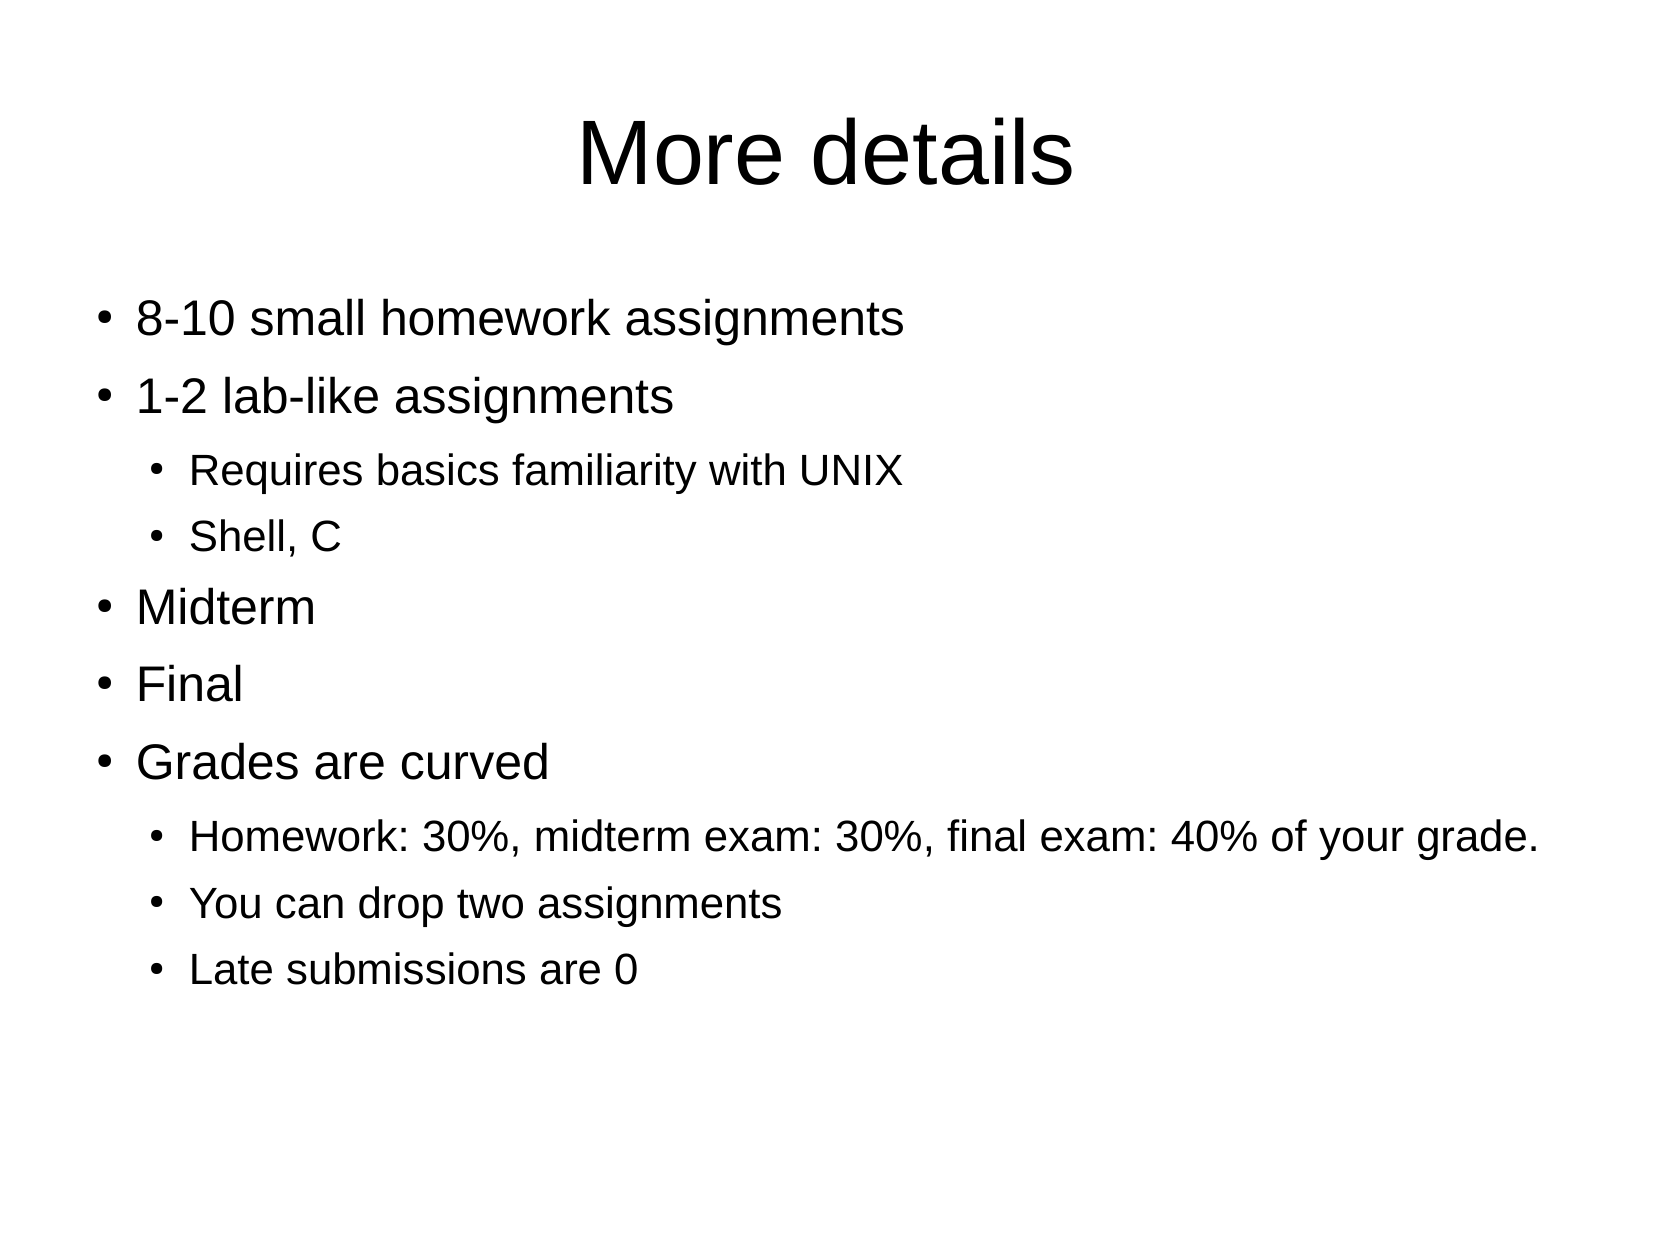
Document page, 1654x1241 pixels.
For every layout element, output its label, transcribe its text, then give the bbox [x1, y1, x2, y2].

title More details [82, 49, 1571, 257]
list 8-10 small homework assignments 1-2 lab-like assignments Requires basics familiarity with UNIX Shell, C Midterm Final Grades are curved Homework: 30%, midterm exam: 30%, final exam: 40% of your grade. You can drop two assignments Late submissions are 0 [82, 290, 1571, 1010]
